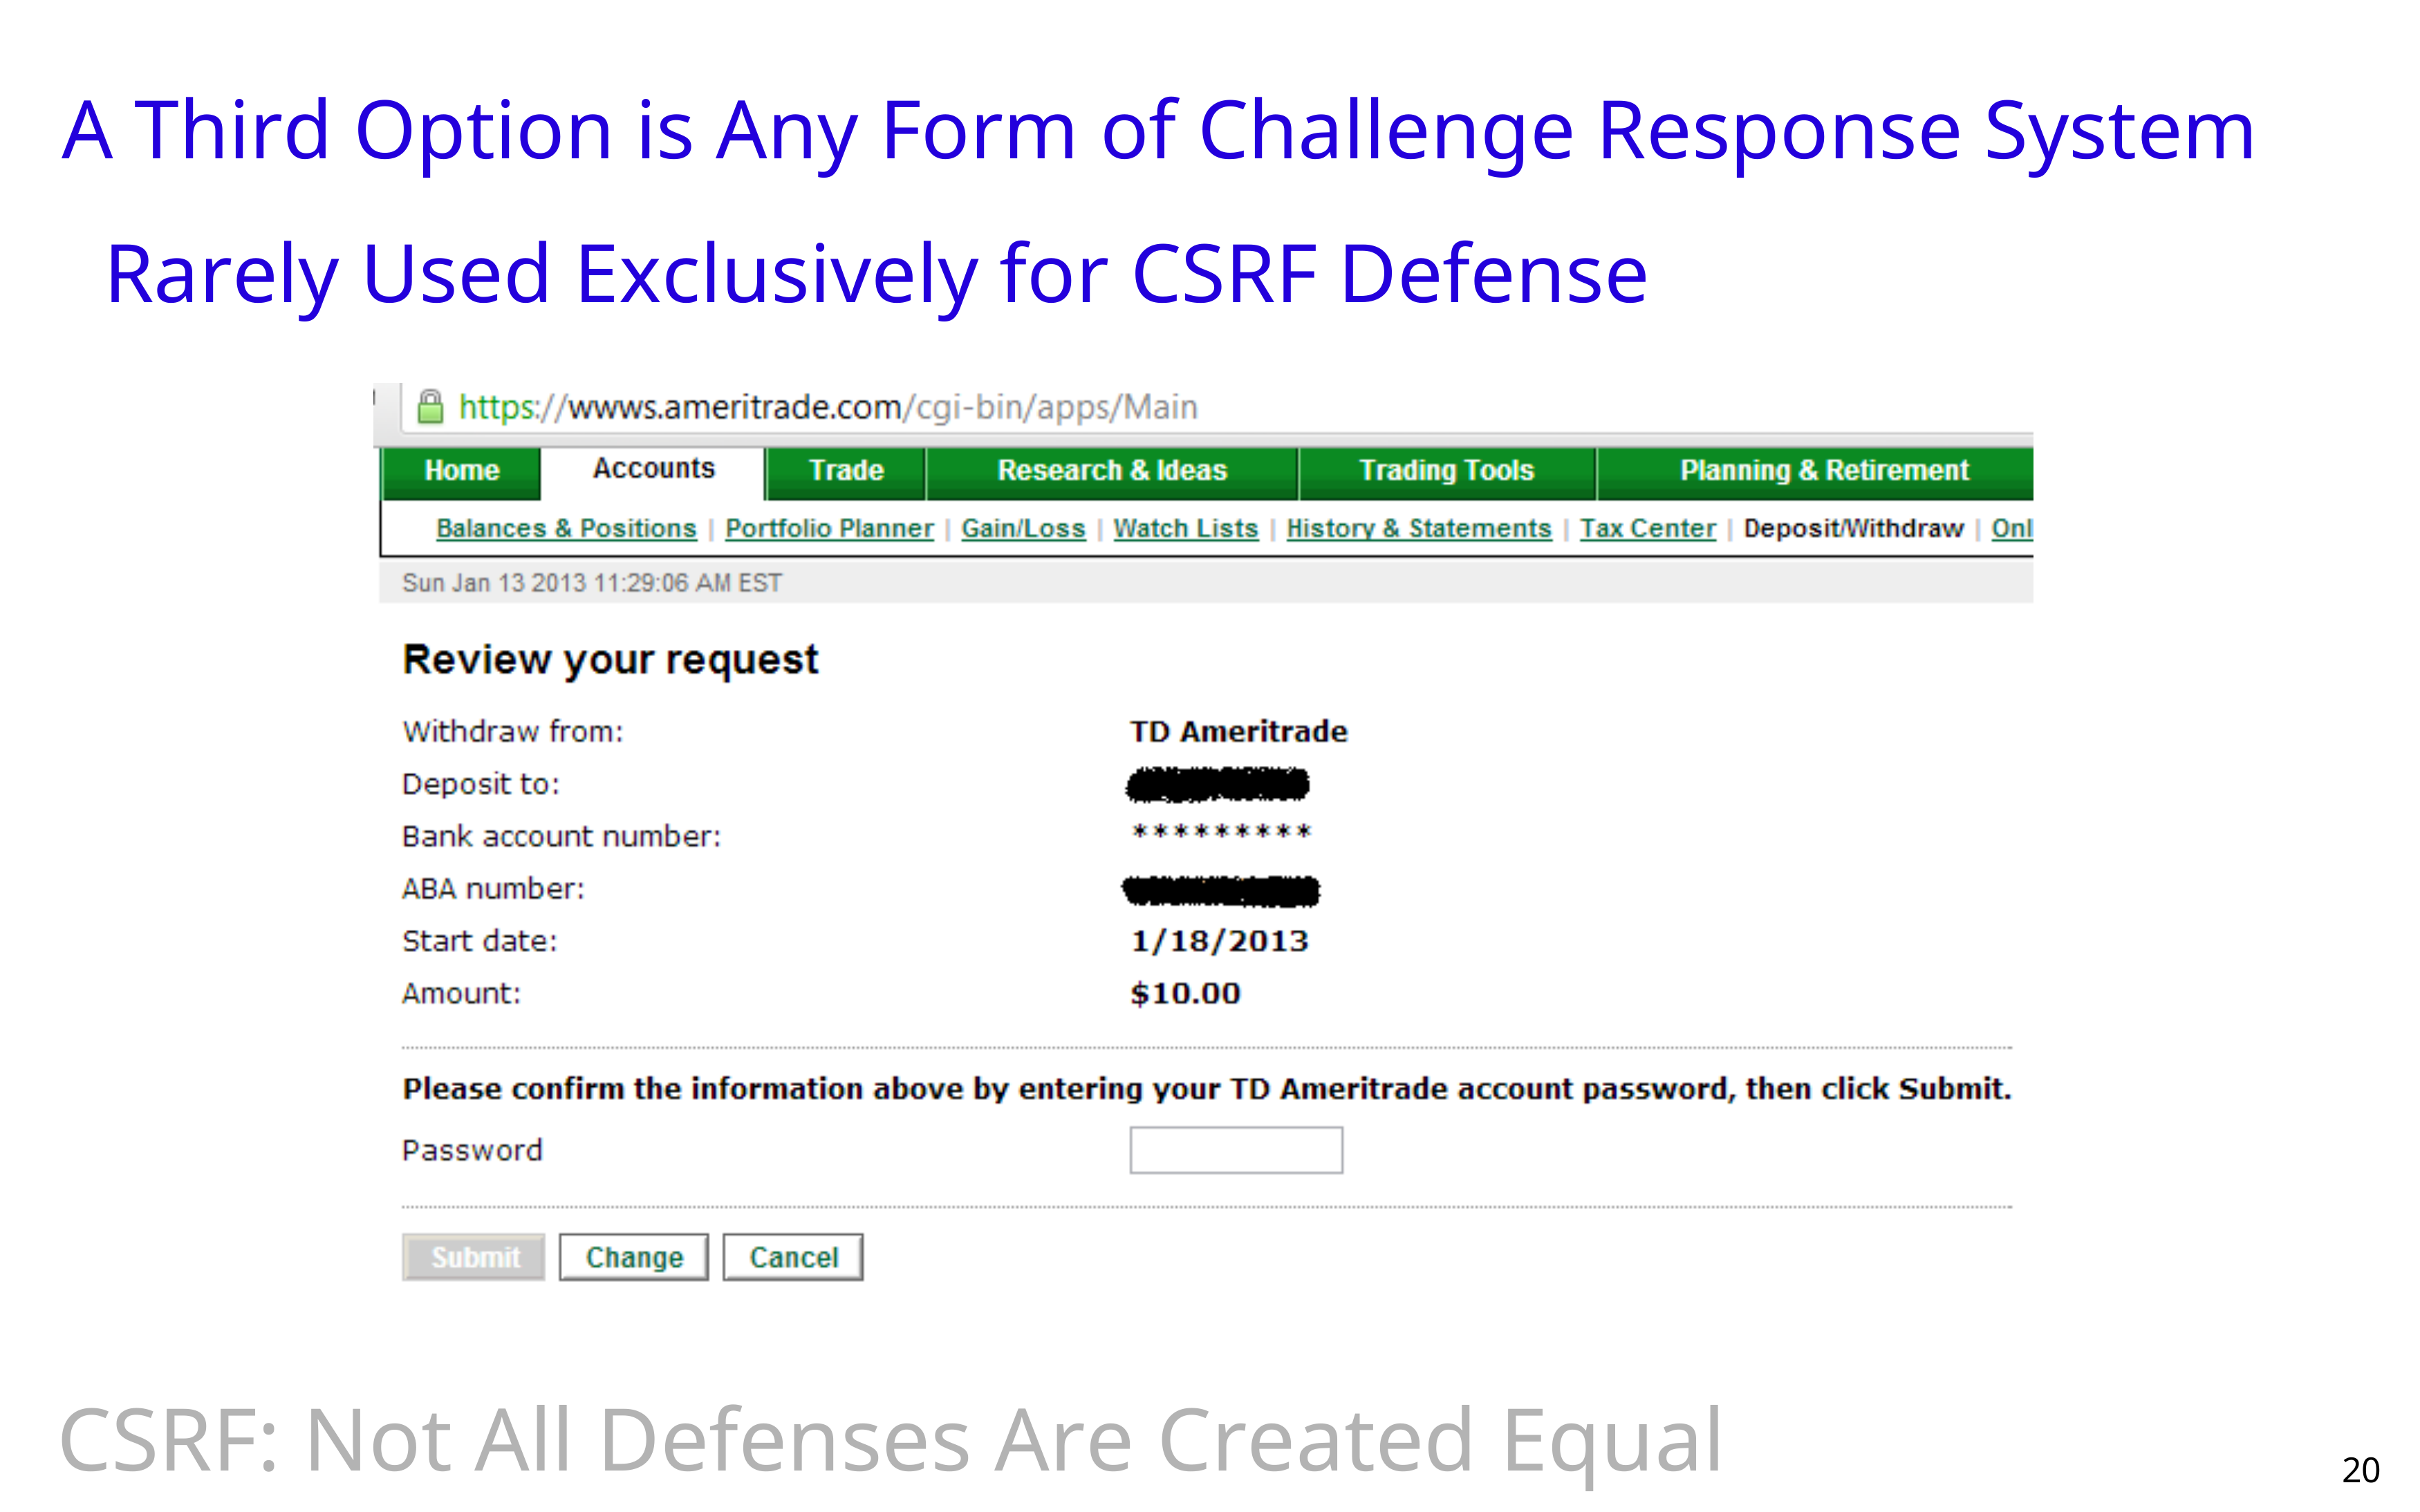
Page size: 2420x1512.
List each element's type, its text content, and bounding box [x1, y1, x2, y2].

picture [373, 383, 2033, 1305]
text_box A Third Option is Any Form of Challenge Response System Rarely Used Exclusively for CSRF Defense [52, 73, 2293, 324]
text_box <number> [2334, 1443, 2390, 1497]
